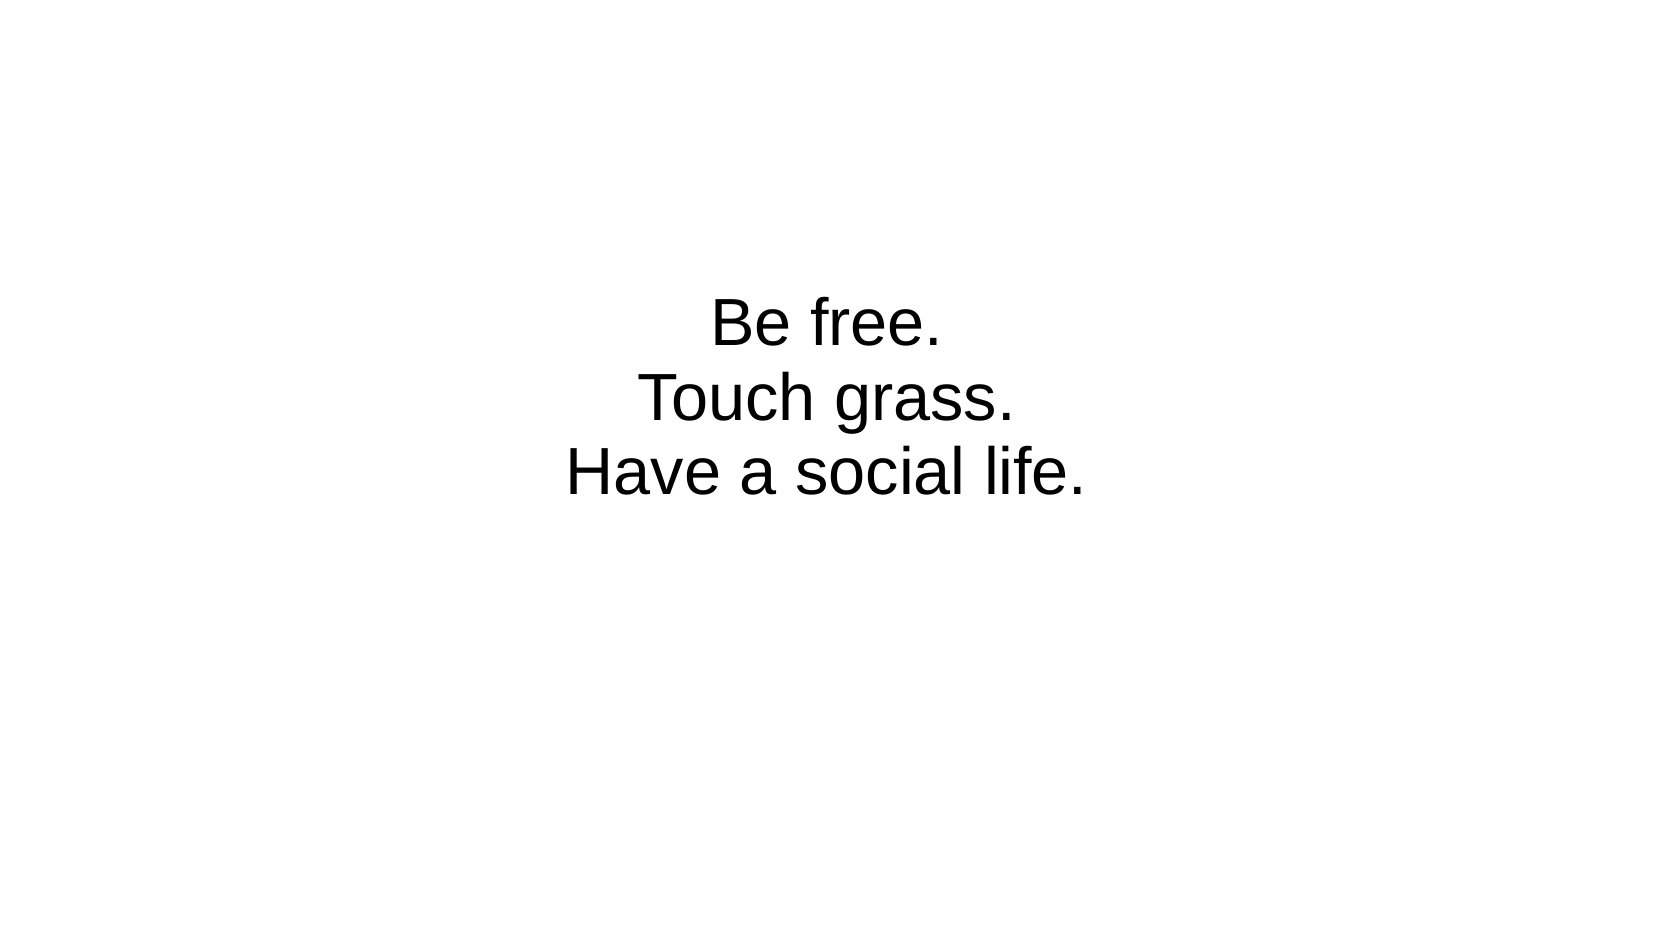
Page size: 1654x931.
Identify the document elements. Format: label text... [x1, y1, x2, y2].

subtitle Be free. Touch grass. Have a social life. [82, 37, 1571, 757]
